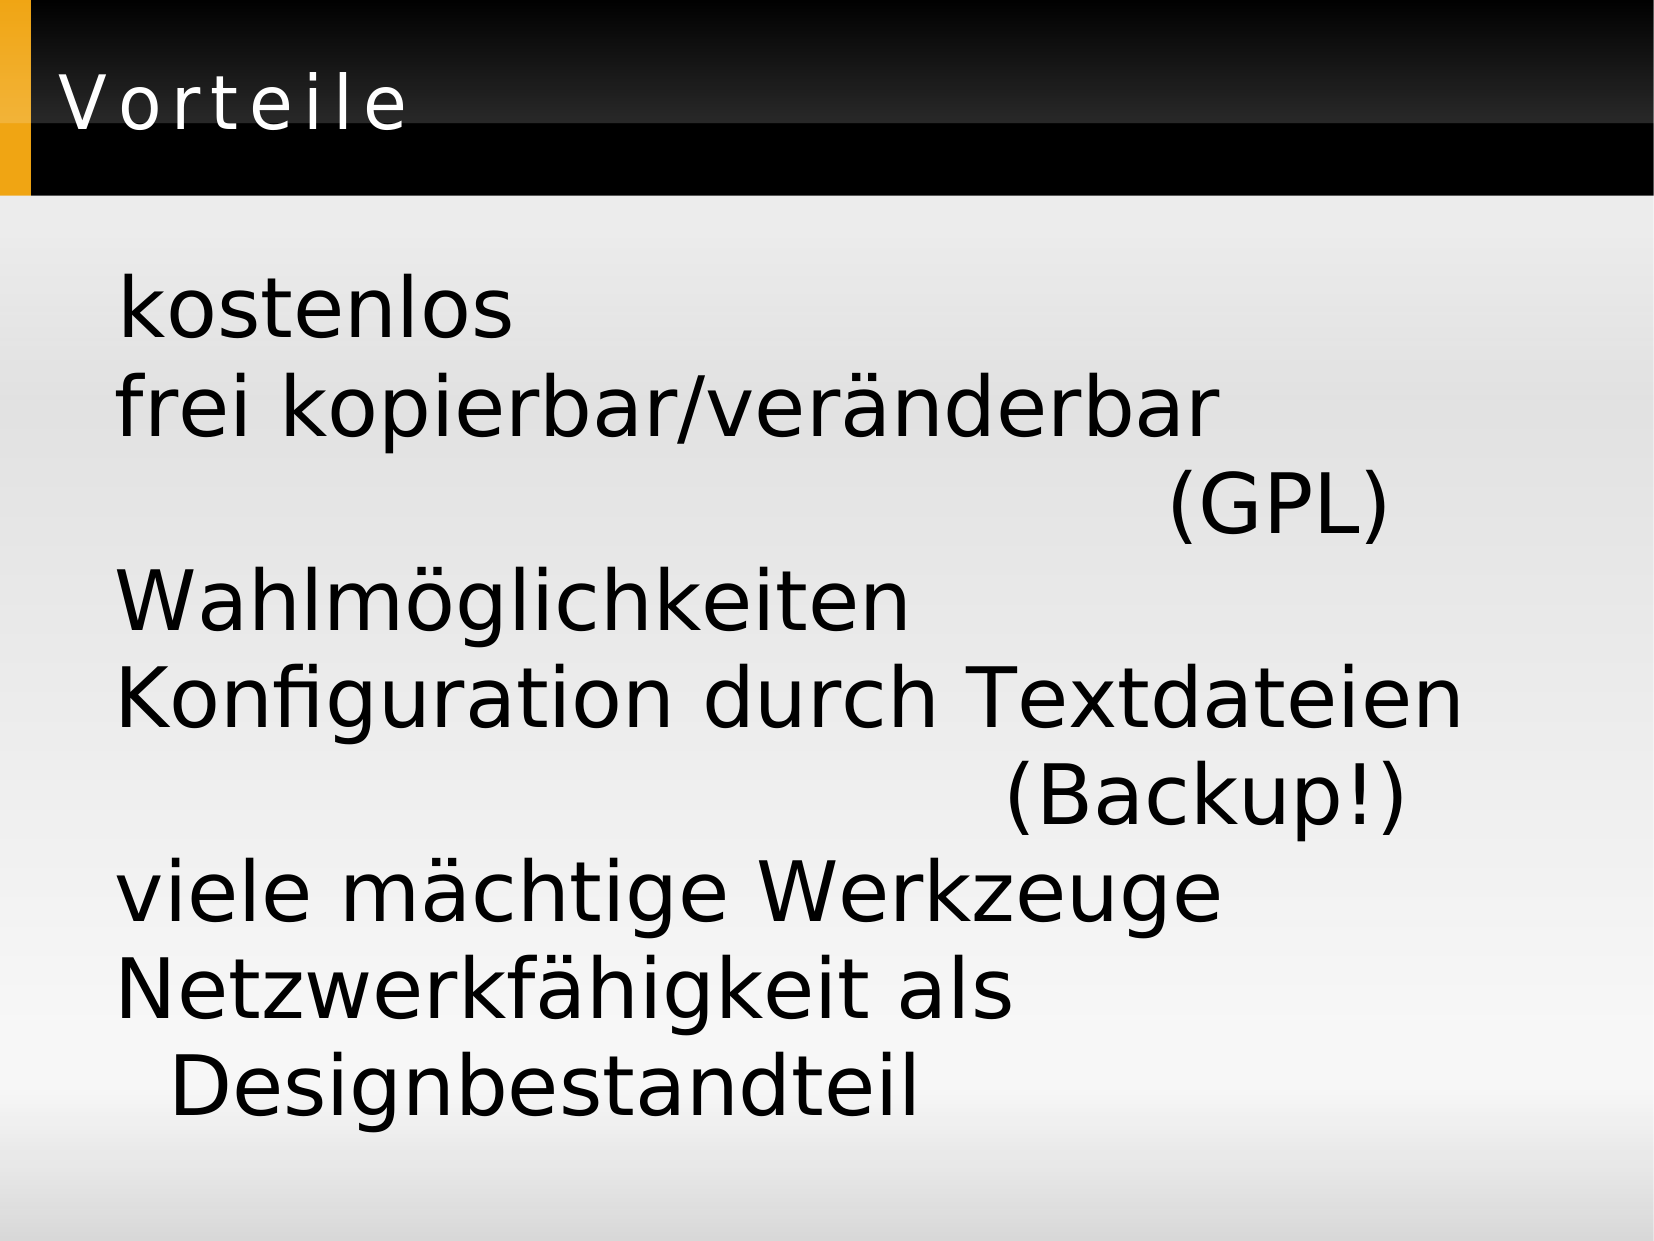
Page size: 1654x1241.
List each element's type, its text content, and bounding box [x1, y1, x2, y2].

picture [0, 0, 1654, 1241]
title Vorteile [59, 29, 1270, 178]
subtitle kostenlos frei kopierbar/veränderbar (GPL) Wahlmöglichkeiten Konfiguration durch Textdateien (Backup!) viele mächtige Werkzeuge Netzwerkfähigkeit als Designbestandteil [59, 206, 1565, 1182]
